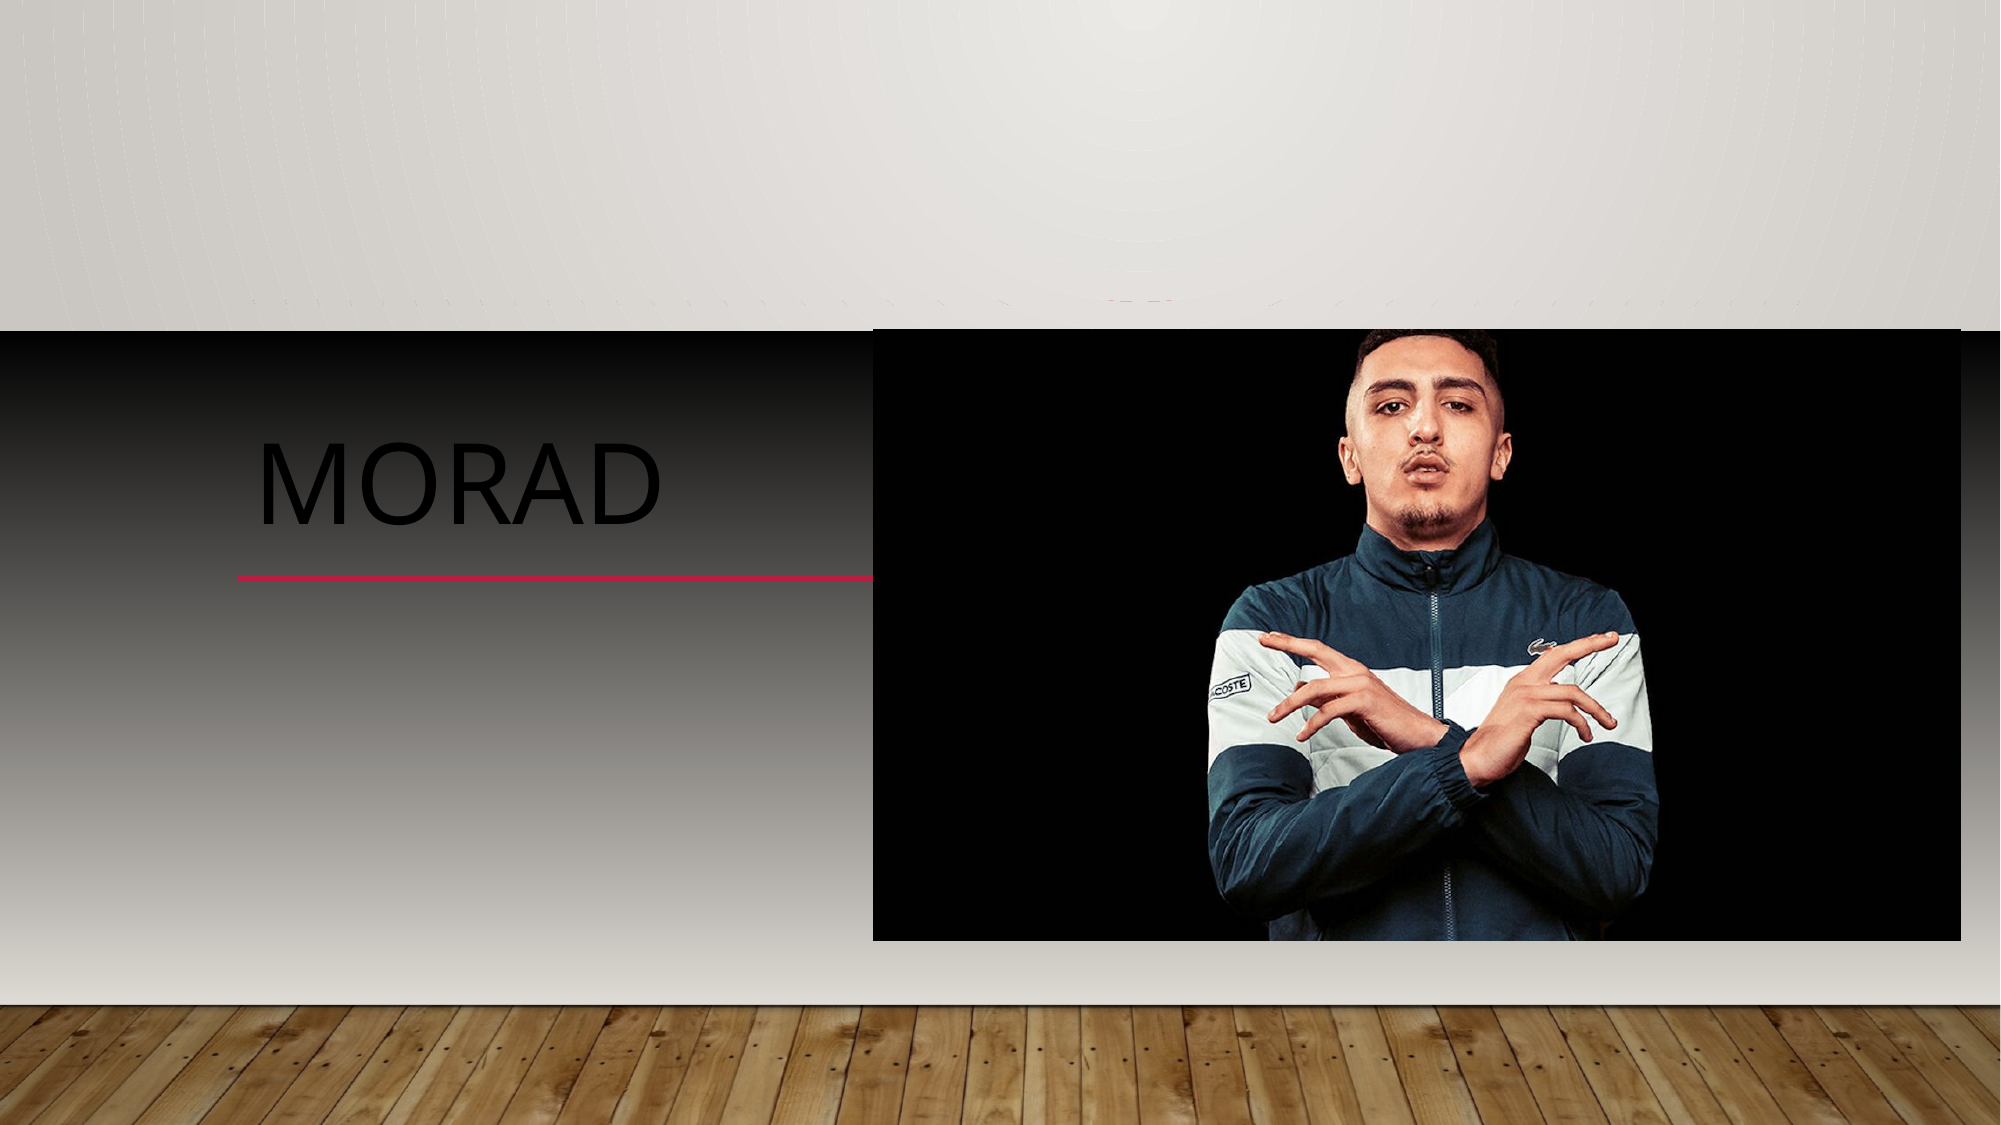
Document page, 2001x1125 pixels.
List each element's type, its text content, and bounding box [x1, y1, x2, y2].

text_box [0, 0, 2000, 1005]
title MORAD [238, 160, 1145, 549]
picture [873, 329, 1961, 941]
picture [0, 1005, 2000, 1125]
